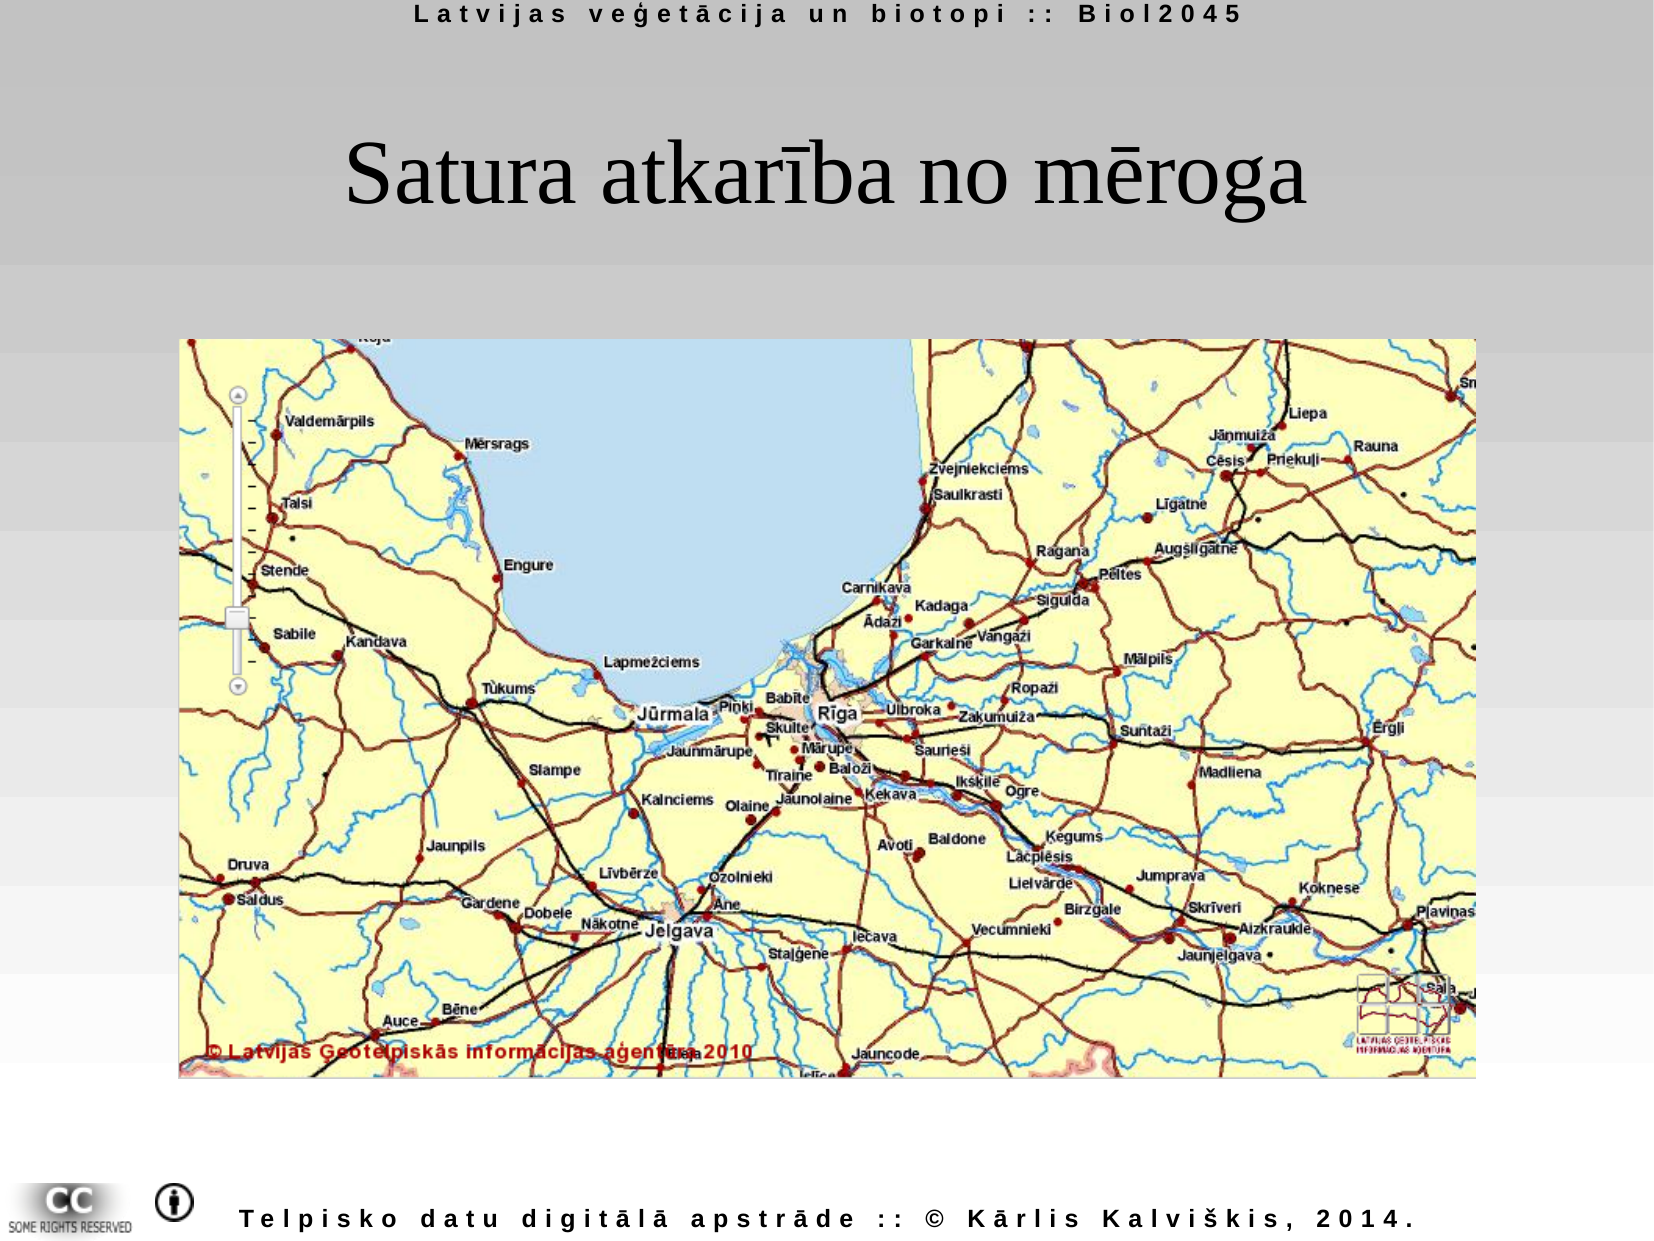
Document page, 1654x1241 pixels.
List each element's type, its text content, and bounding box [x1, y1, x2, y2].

title Satura atkarība no mēroga [29, 49, 1625, 296]
picture [0, 0, 1654, 1241]
